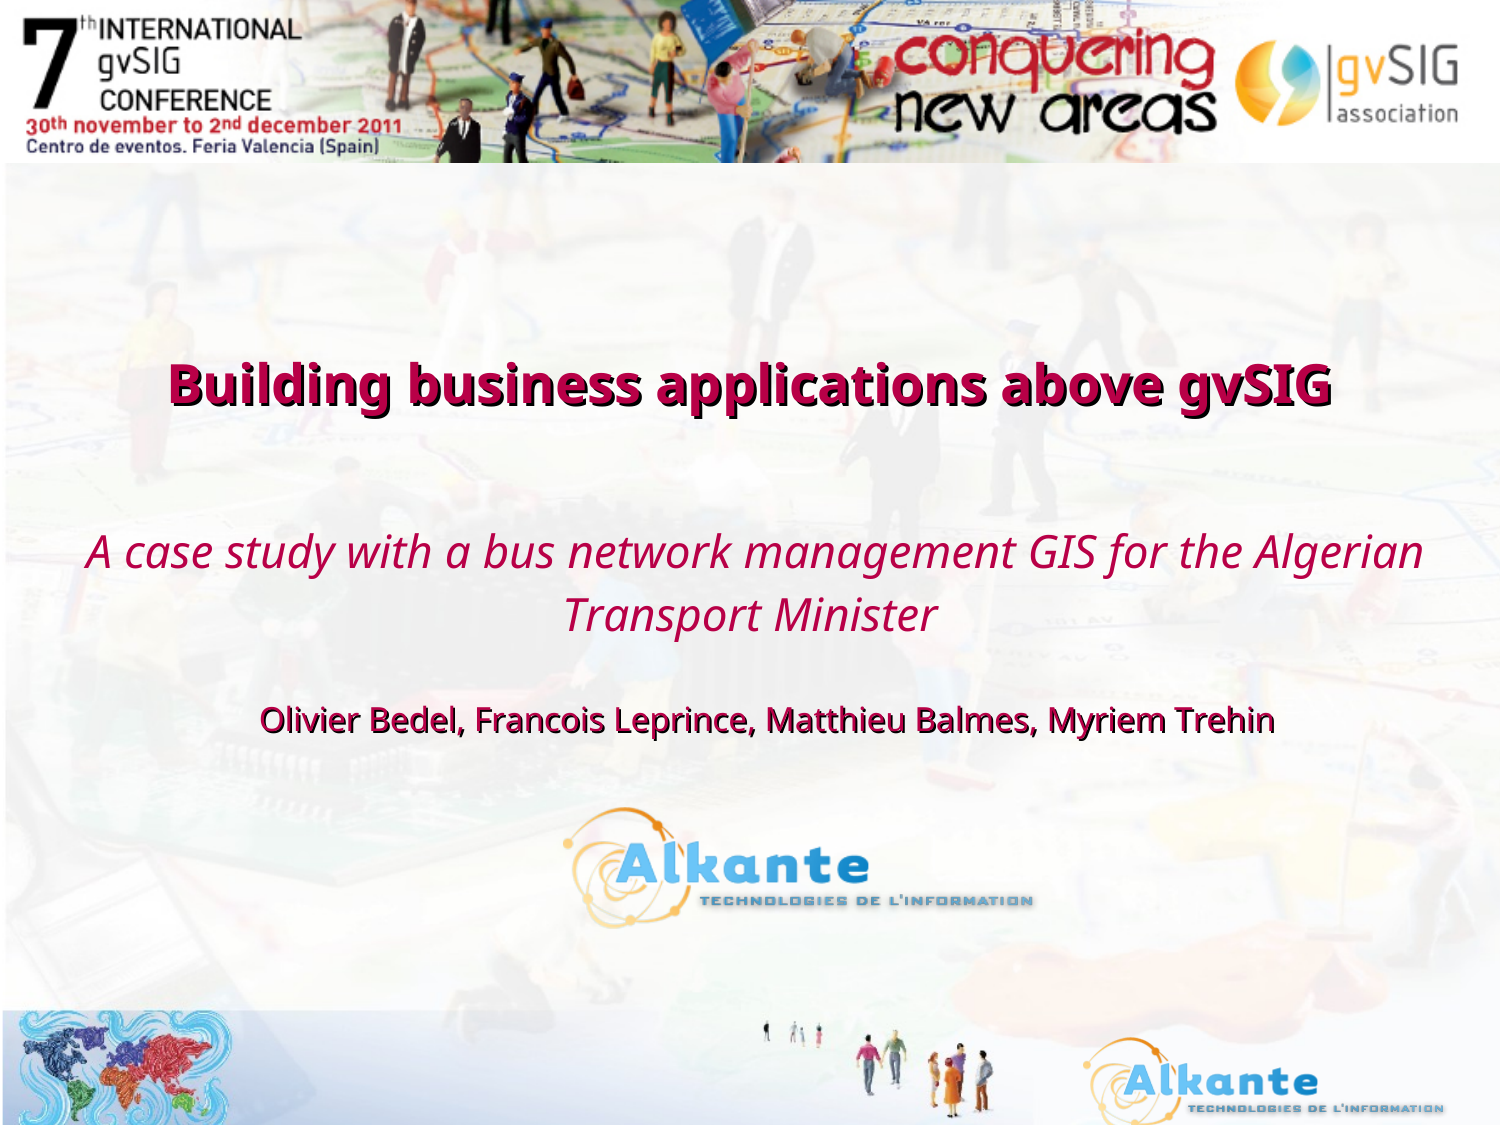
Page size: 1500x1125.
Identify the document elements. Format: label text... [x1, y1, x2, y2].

text_box Olivier Bedel, Francois Leprince, Matthieu Balmes, Myriem Trehin [88, 707, 1447, 763]
text_box Building business applications above gvSIG A case study with a bus network management GIS for the Algerian Transport Minister [25, 289, 1475, 821]
picture [0, 0, 1500, 1125]
